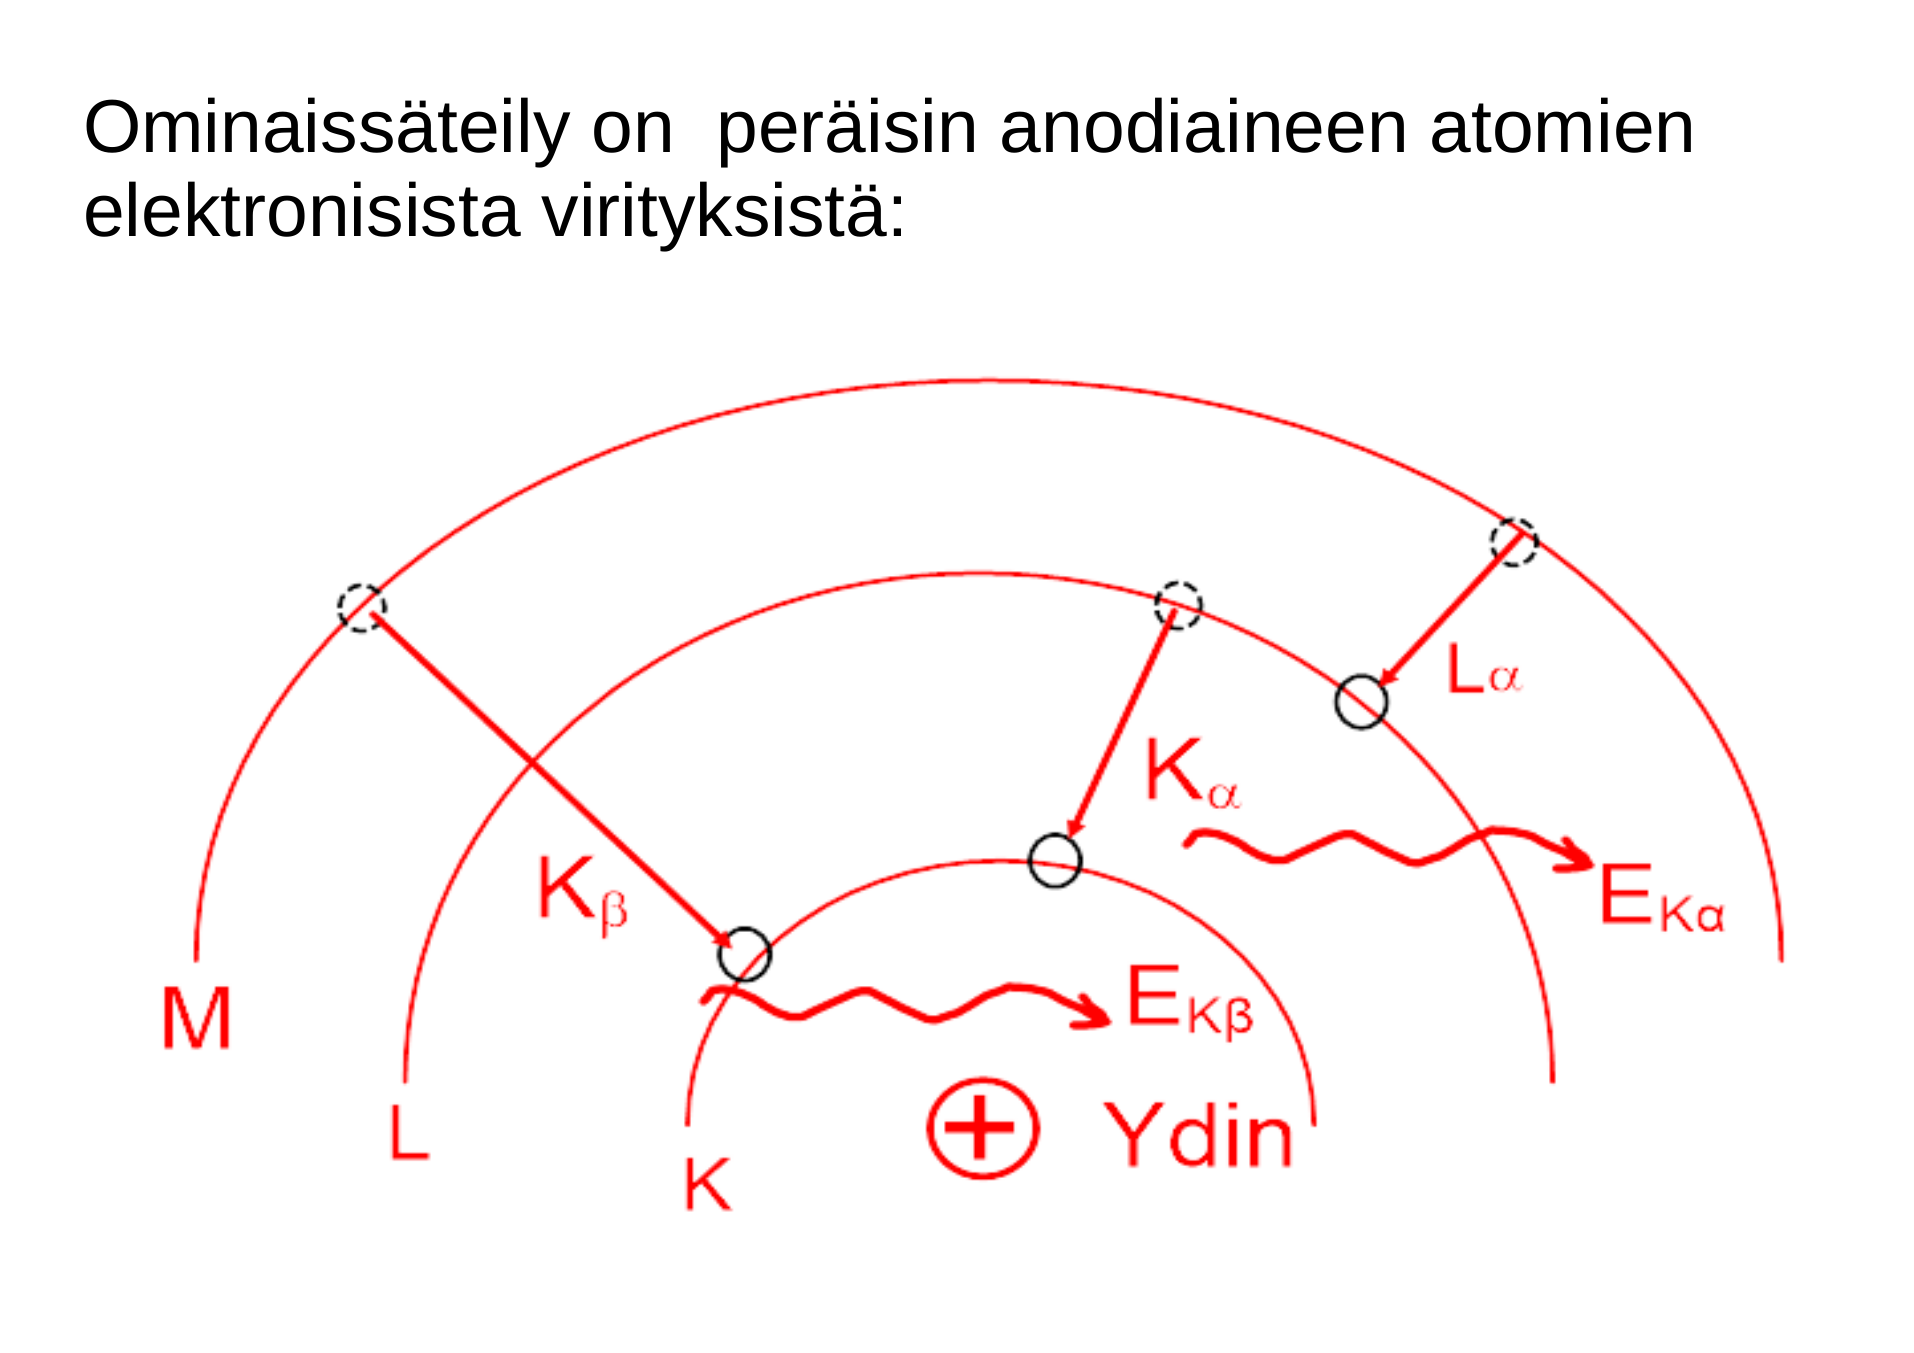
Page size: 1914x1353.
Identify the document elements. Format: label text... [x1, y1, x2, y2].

text_box Ominaissäteily on peräisin anodiaineen atomien elektronisista virityksistä: [68, 77, 1805, 369]
picture [78, 321, 1832, 1267]
